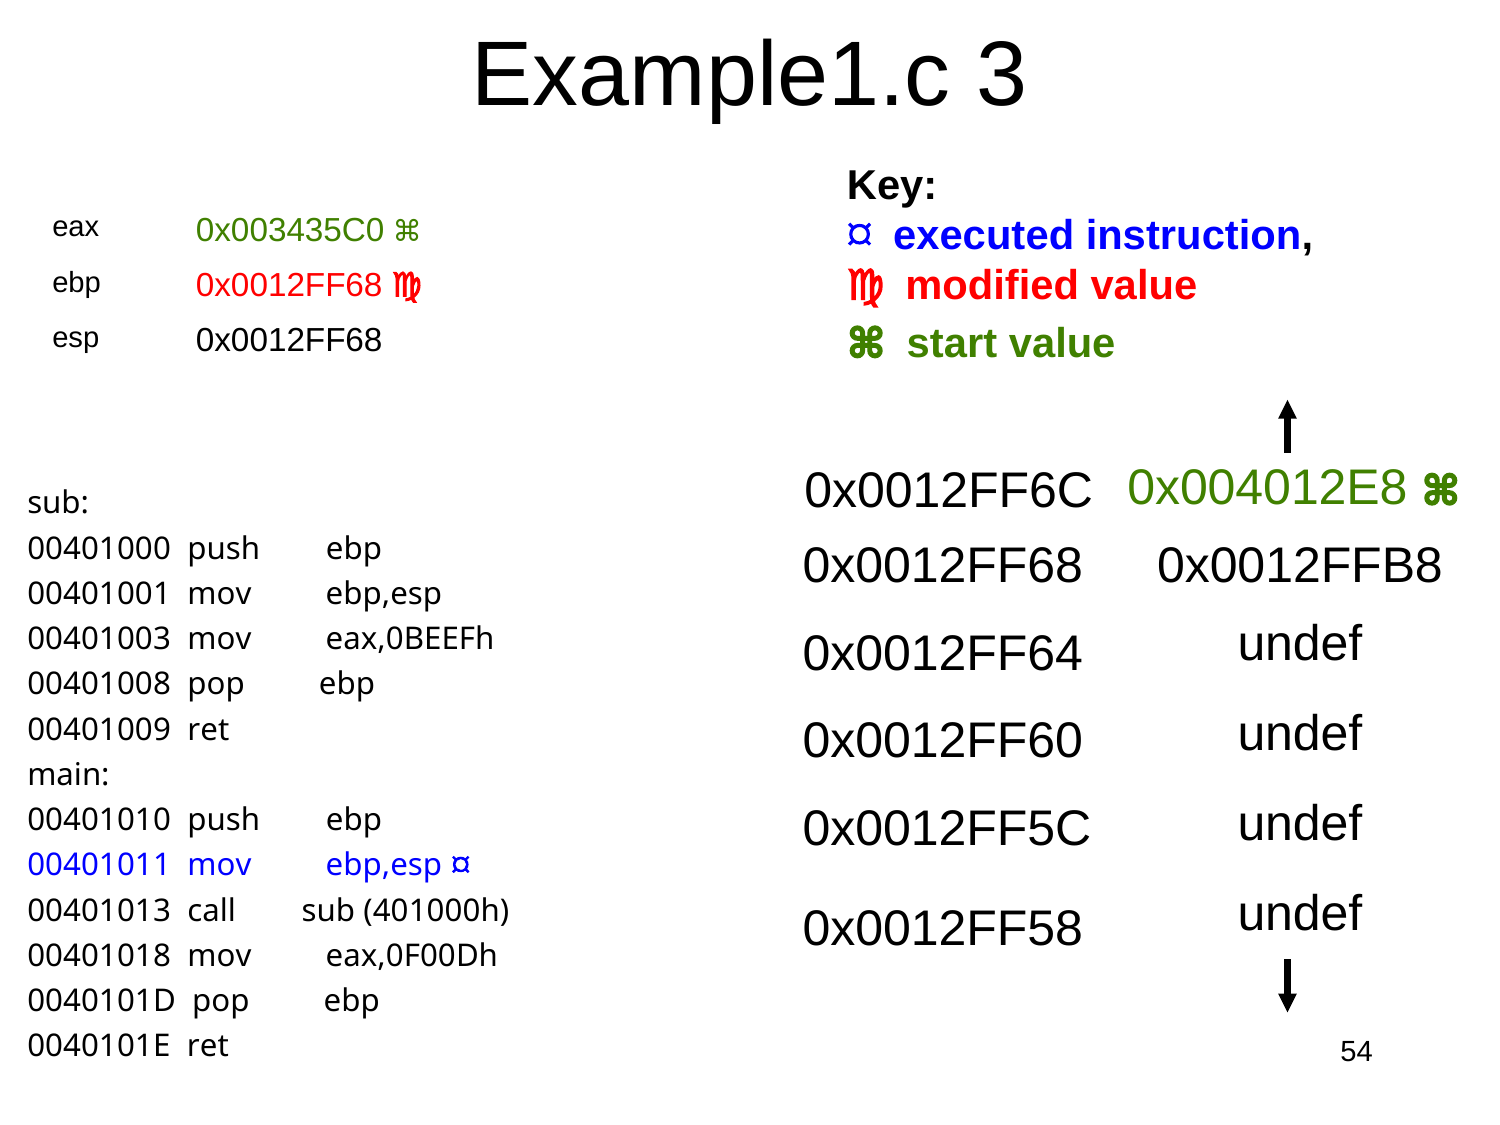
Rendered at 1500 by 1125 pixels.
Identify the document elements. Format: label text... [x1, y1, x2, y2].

title Example1.c 3 [112, 0, 1388, 163]
text_box 0x0012FF58 [787, 887, 1098, 963]
text_box 0x0012FF6C [789, 449, 1108, 526]
table_cell 0x0012FF68 [181, 311, 525, 366]
table_cell undef [1112, 692, 1487, 783]
table_header 0x004012E8  [1112, 447, 1487, 525]
text_box <number> [1074, 1025, 1388, 1101]
text_box Key: executed instruction, modified value start value [832, 149, 1340, 376]
text_box 0x0012FF64 [787, 612, 1098, 688]
table_cell esp [38, 311, 181, 366]
table_cell undef [1112, 603, 1487, 692]
table_cell 0x0012FF68  [181, 255, 525, 311]
table_header 0x0012FFB8 [1112, 525, 1487, 603]
text_box 0x0012FF5C [787, 787, 1107, 863]
table_header eax [38, 200, 181, 255]
table_cell ebp [38, 255, 181, 311]
text_box 0x0012FF68 [787, 524, 1098, 601]
text_box 0x0012FF60 [787, 699, 1098, 776]
table_header 0x003435C0  [181, 200, 525, 255]
table_cell undef [1112, 872, 1487, 962]
text_box sub: 00401000 push ebp 00401001 mov ebp,esp 00401003 mov eax,0BEEFh 00401008 pop ebp 00401009 ret main: 00401010 push ebp 00401011 mov ebp,esp  00401013 call sub (401000h) 00401018 mov eax,0F00Dh 0040101D pop ebp 0040101E ret [12, 474, 775, 1101]
table_cell undef [1112, 783, 1487, 872]
